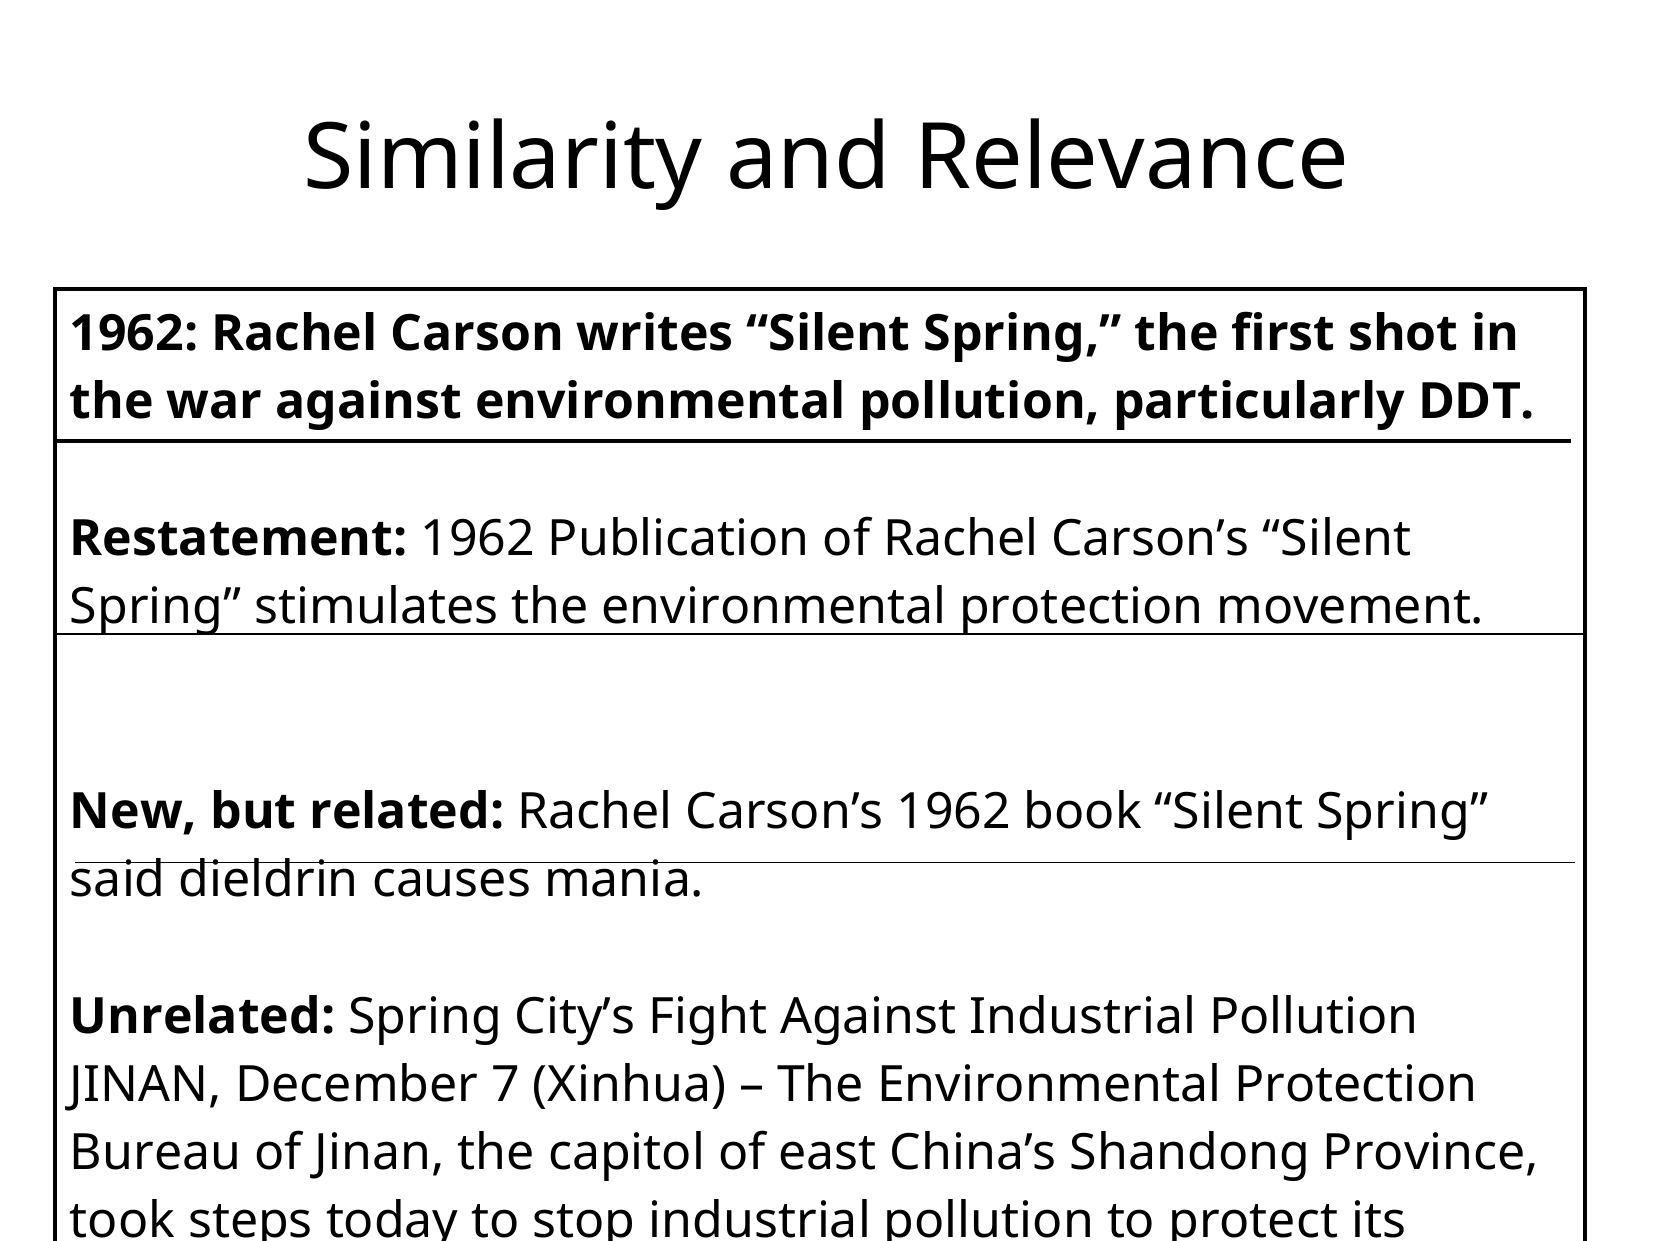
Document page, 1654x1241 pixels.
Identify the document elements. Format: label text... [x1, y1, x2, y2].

text_box 1962: Rachel Carson writes “Silent Spring,” the first shot in the war against environmental pollution, particularly DDT. Restatement: 1962 Publication of Rachel Carson’s “Silent Spring” stimulates the environmental protection movement. New, but related: Rachel Carson’s 1962 book “Silent Spring” said dieldrin causes mania. Unrelated: Spring City’s Fight Against Industrial Pollution JINAN, December 7 (Xinhua) – The Environmental Protection Bureau of Jinan, the capitol of east China’s Shandong Province, took steps today to stop industrial pollution to protect its famous springs. [55, 635, 1585, 1241]
title Similarity and Relevance [82, 49, 1571, 257]
text_box 1962: Rachel Carson writes “Silent Spring,” the first shot in the war against environmental pollution, particularly DDT. Restatement: 1962 Publication of Rachel Carson’s “Silent Spring” stimulates the environmental protection movement. New, but related: Rachel Carson’s 1962 book “Silent Spring” said dieldrin causes mania. Unrelated: Spring City’s Fight Against Industrial Pollution JINAN, December 7 (Xinhua) – The Environmental Protection Bureau of Jinan, the capitol of east China’s Shandong Province, took steps today to stop industrial pollution to protect its famous springs. [55, 289, 1585, 633]
